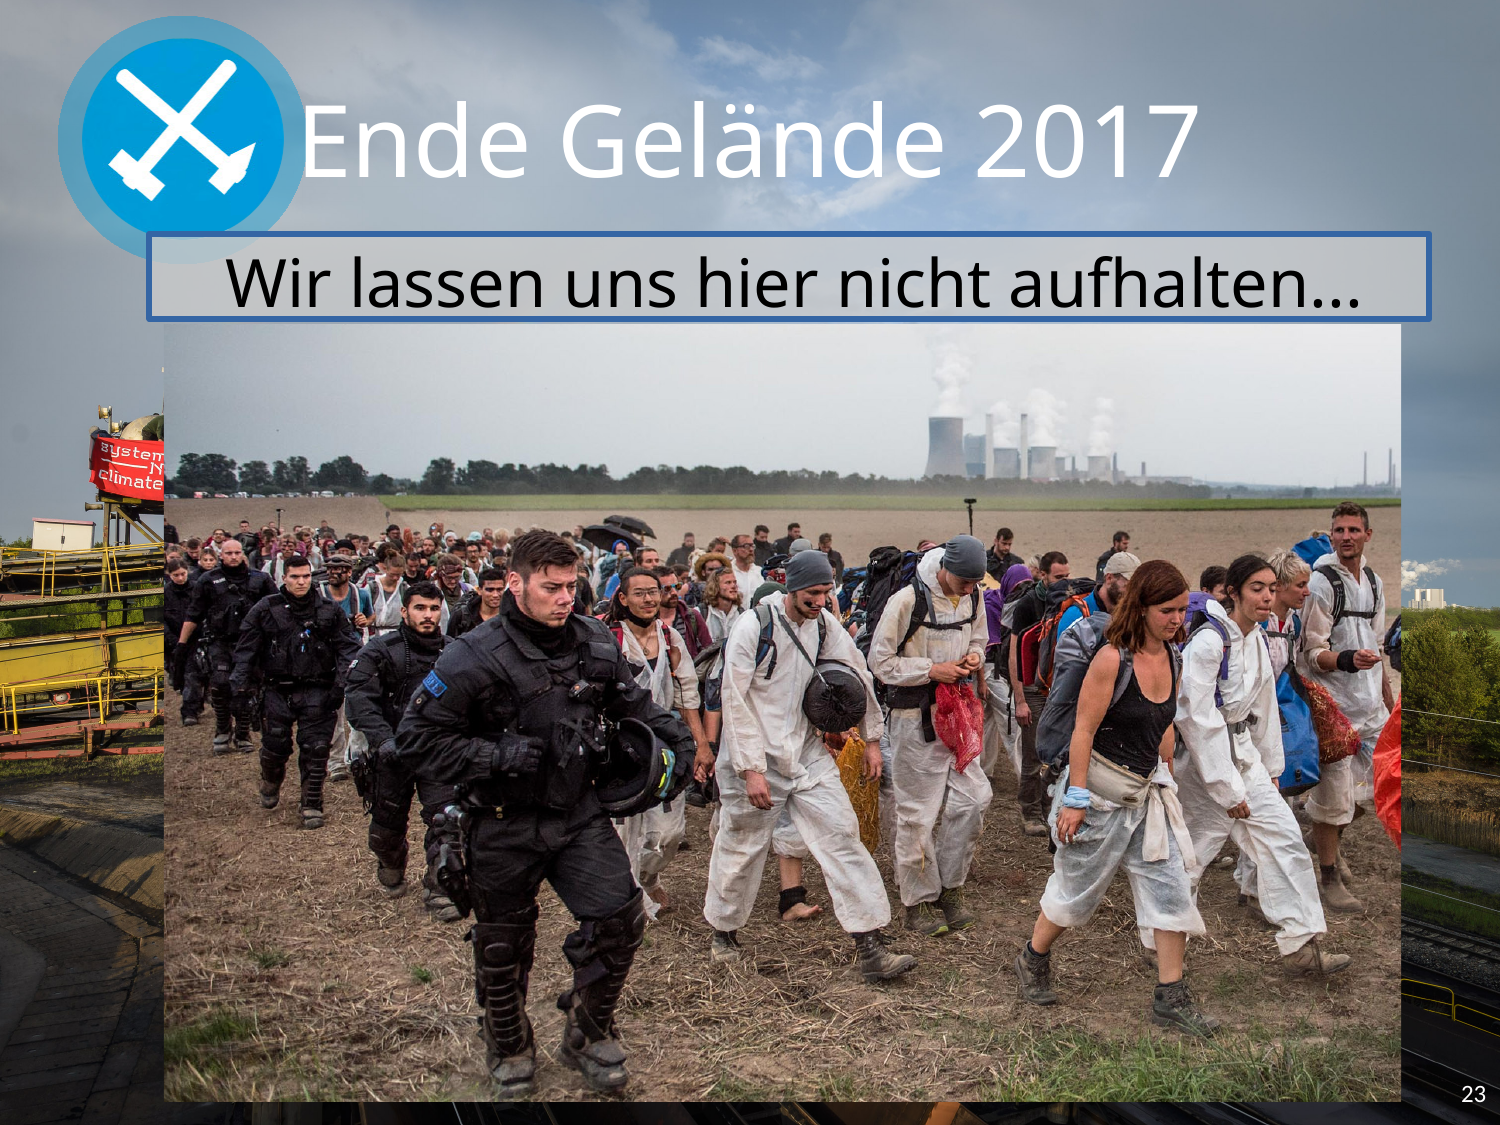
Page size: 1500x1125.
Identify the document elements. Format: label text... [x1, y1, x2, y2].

list Wir lassen uns hier nicht aufhalten... [149, 233, 1430, 319]
picture [0, 0, 1500, 1125]
title Ende Gelände 2017 [242, 45, 1258, 231]
